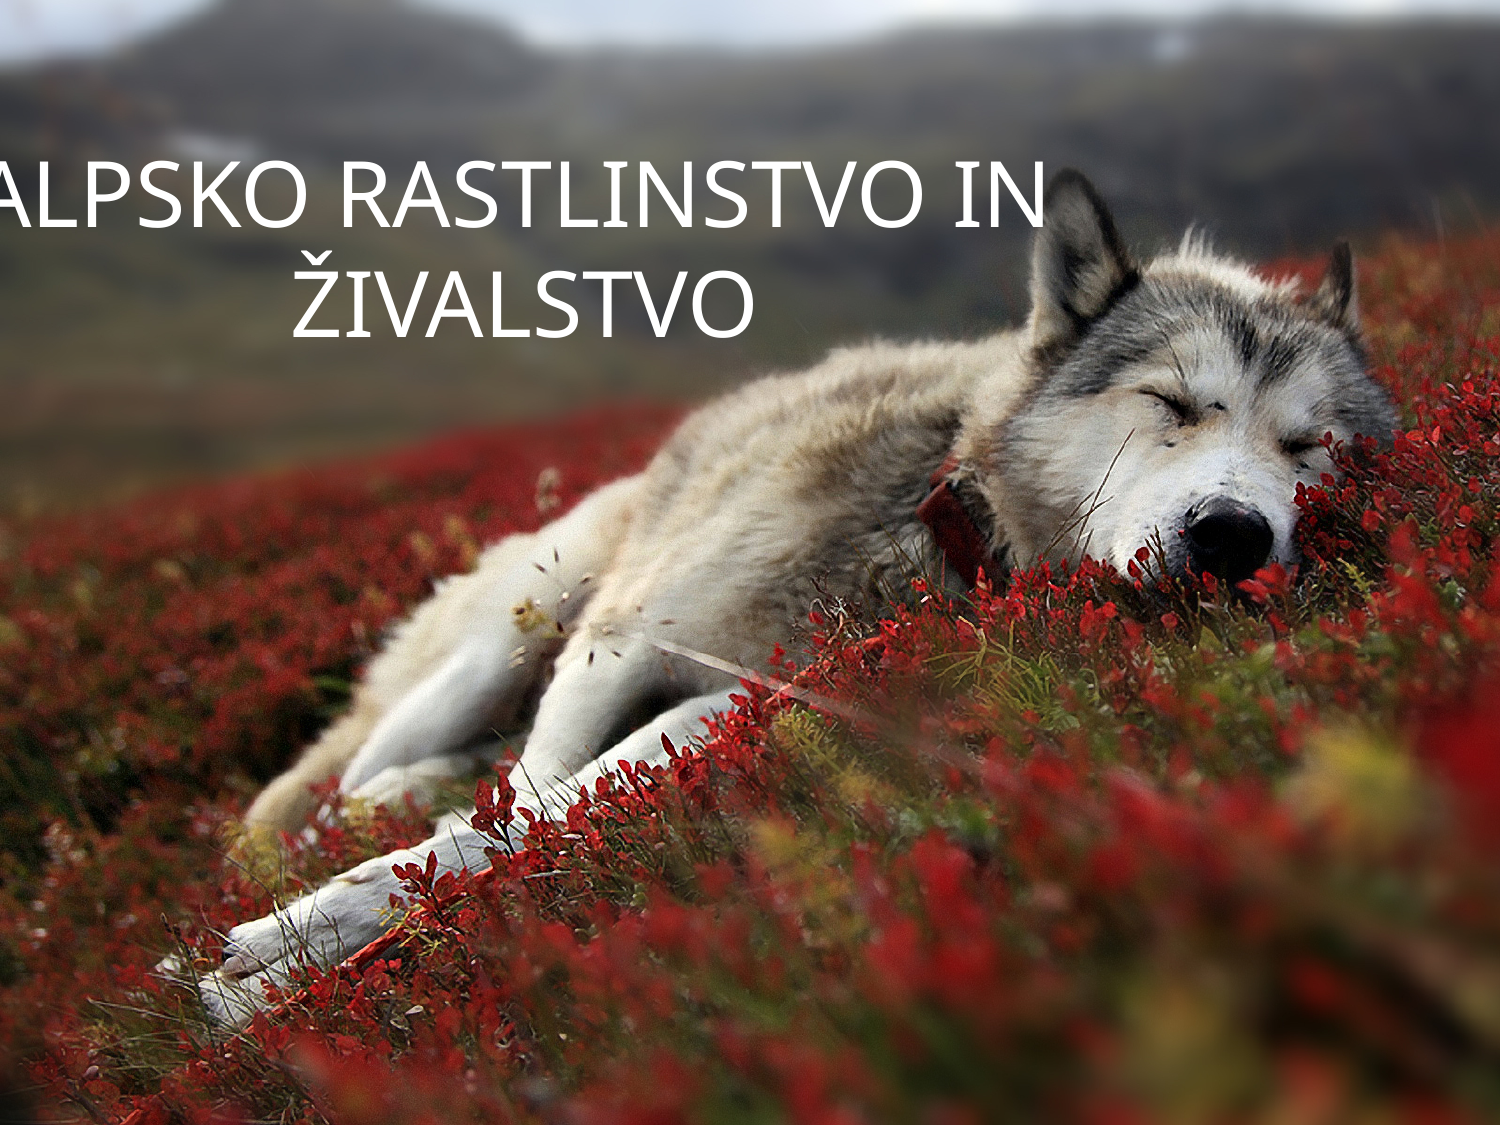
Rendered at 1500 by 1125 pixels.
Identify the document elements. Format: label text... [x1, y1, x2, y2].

picture [0, 0, 1500, 1125]
title ALPSKO RASTLINSTVO IN ŽIVALSTVO [0, 125, 1163, 367]
